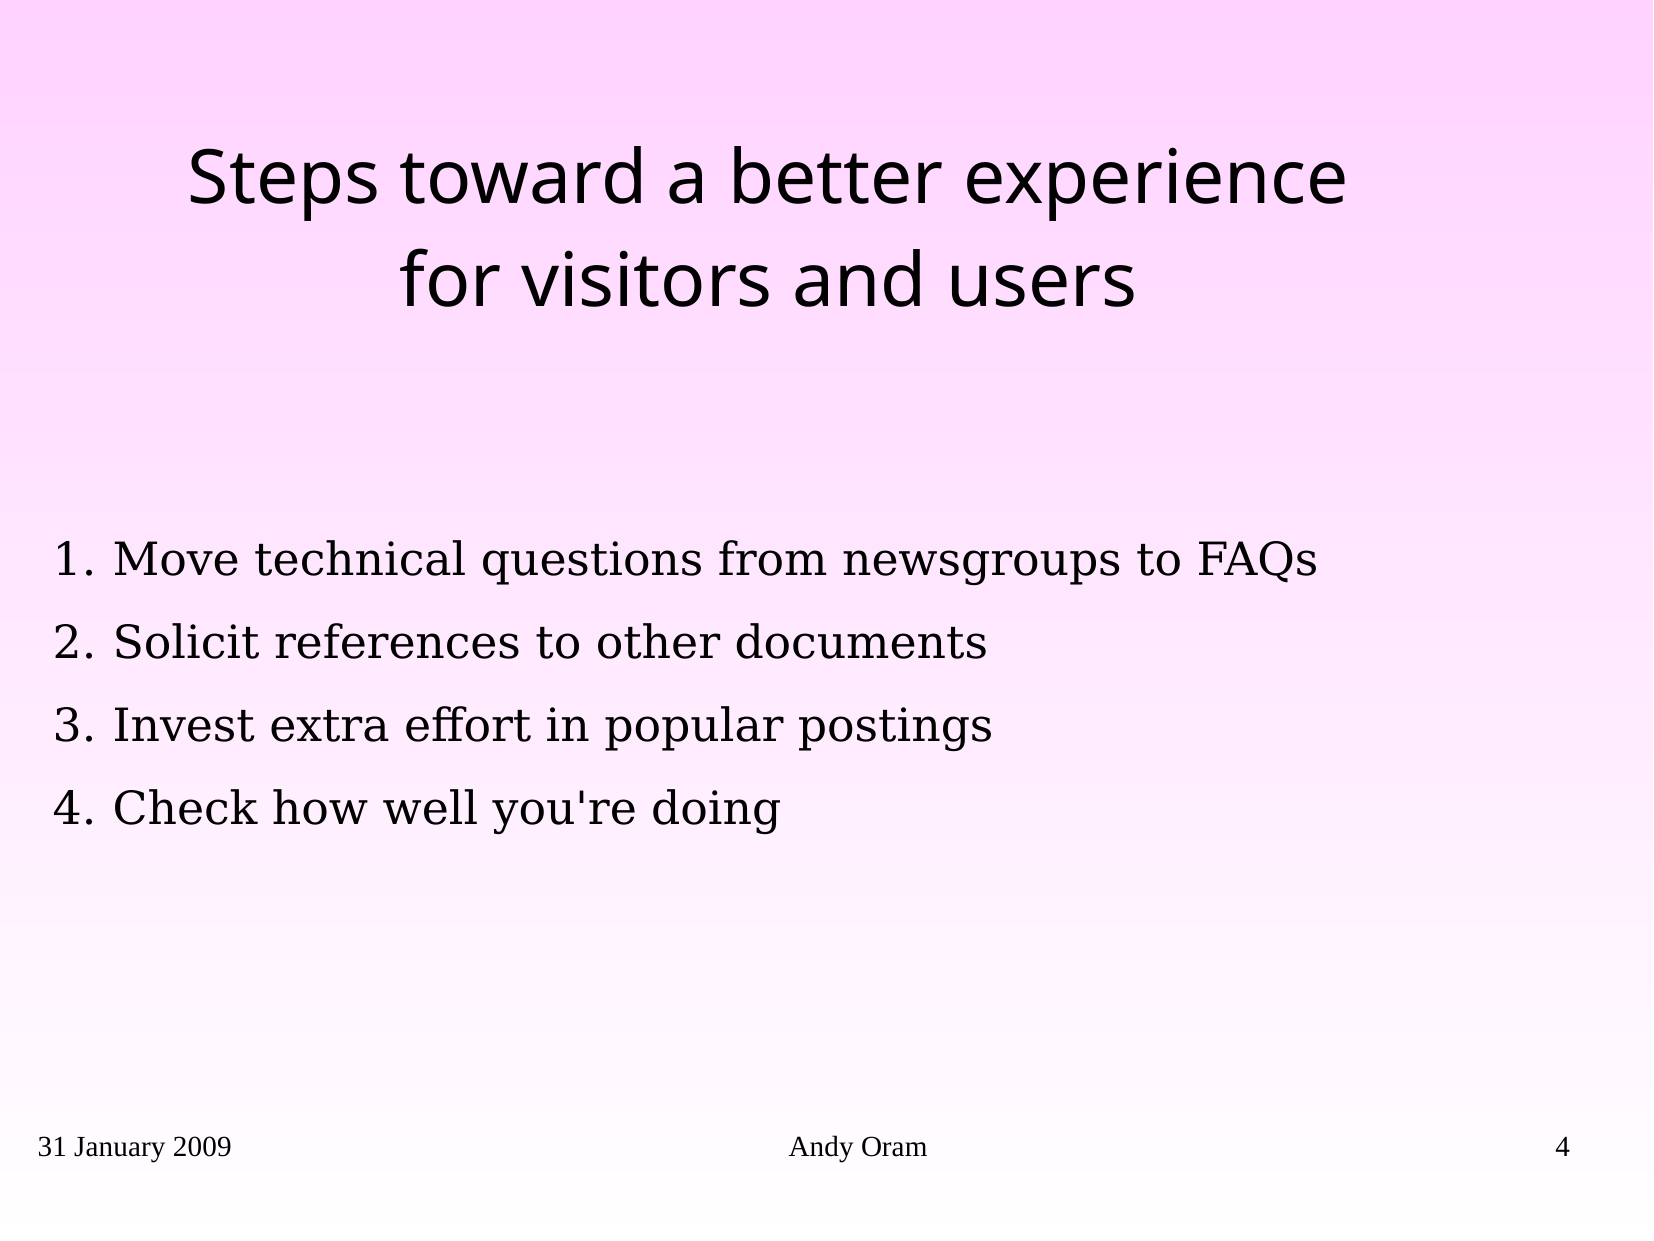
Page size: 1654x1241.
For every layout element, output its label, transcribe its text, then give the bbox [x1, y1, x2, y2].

text_box Move technical questions from newsgroups to FAQs Solicit references to other documents Invest extra effort in popular postings Check how well you're doing [37, 525, 1576, 927]
text_box Steps toward a better experience for visitors and users [150, 116, 1388, 413]
